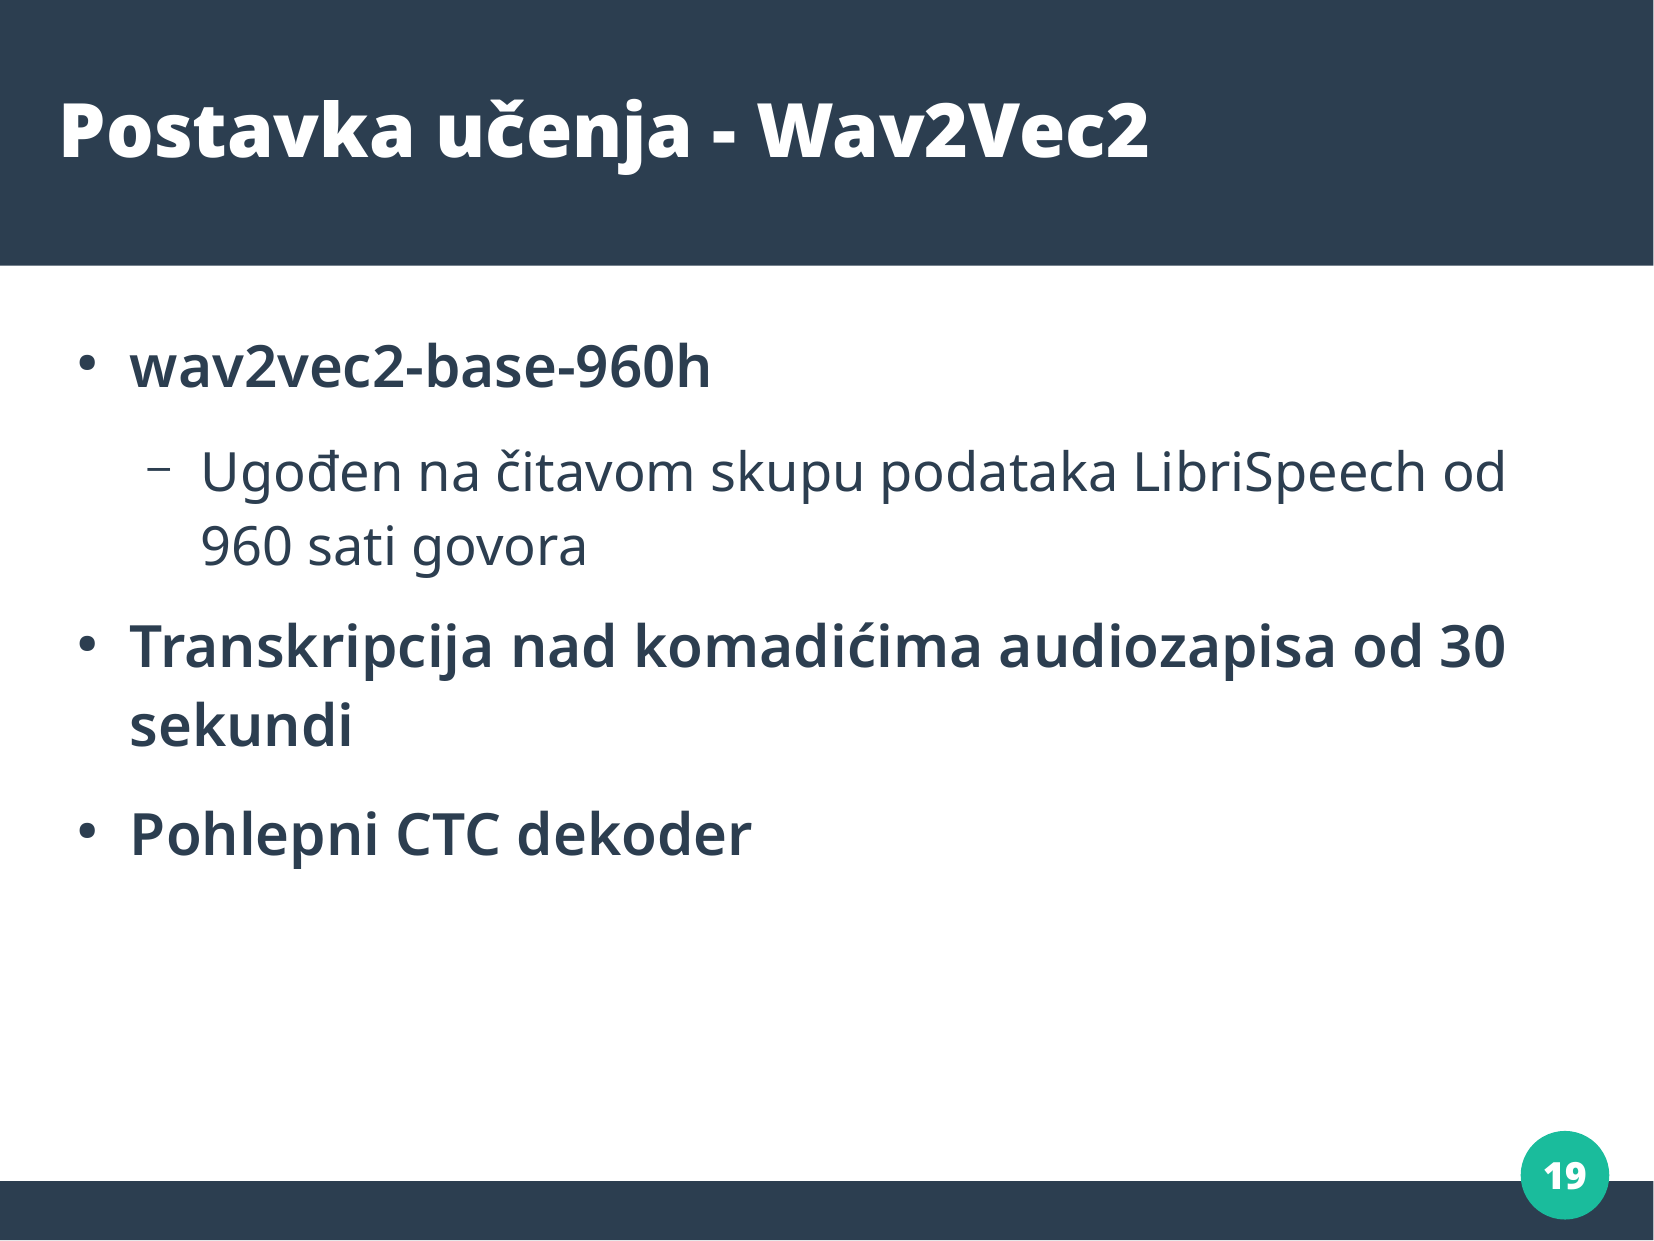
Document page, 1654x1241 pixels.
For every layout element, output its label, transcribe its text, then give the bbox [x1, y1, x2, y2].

list wav2vec2-base-960h Ugođen na čitavom skupu podataka LibriSpeech od 960 sati govora Transkripcija nad komadićima audiozapisa od 30 sekundi Pohlepni CTC dekoder [59, 324, 1595, 1152]
title Postavka učenja - Wav2Vec2 [59, 49, 1595, 207]
